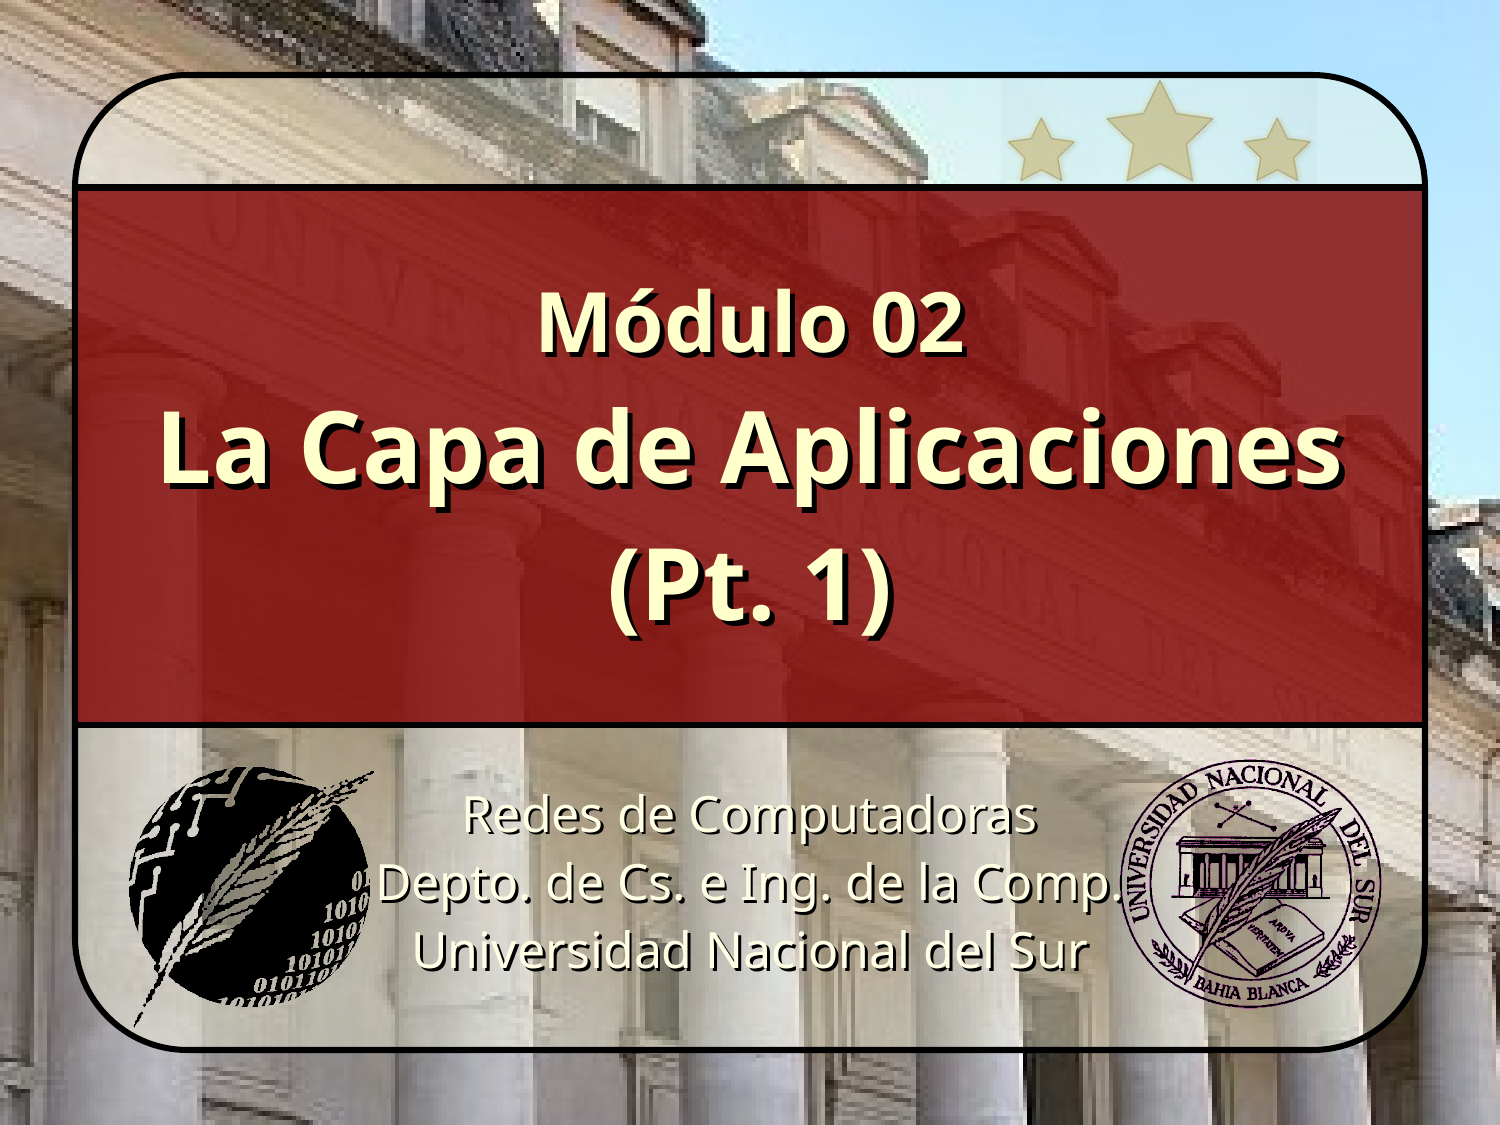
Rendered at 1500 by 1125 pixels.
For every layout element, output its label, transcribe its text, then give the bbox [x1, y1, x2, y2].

picture [0, 0, 1500, 1125]
title Módulo 02 La Capa de Aplicaciones (Pt. 1) [128, 187, 1372, 726]
